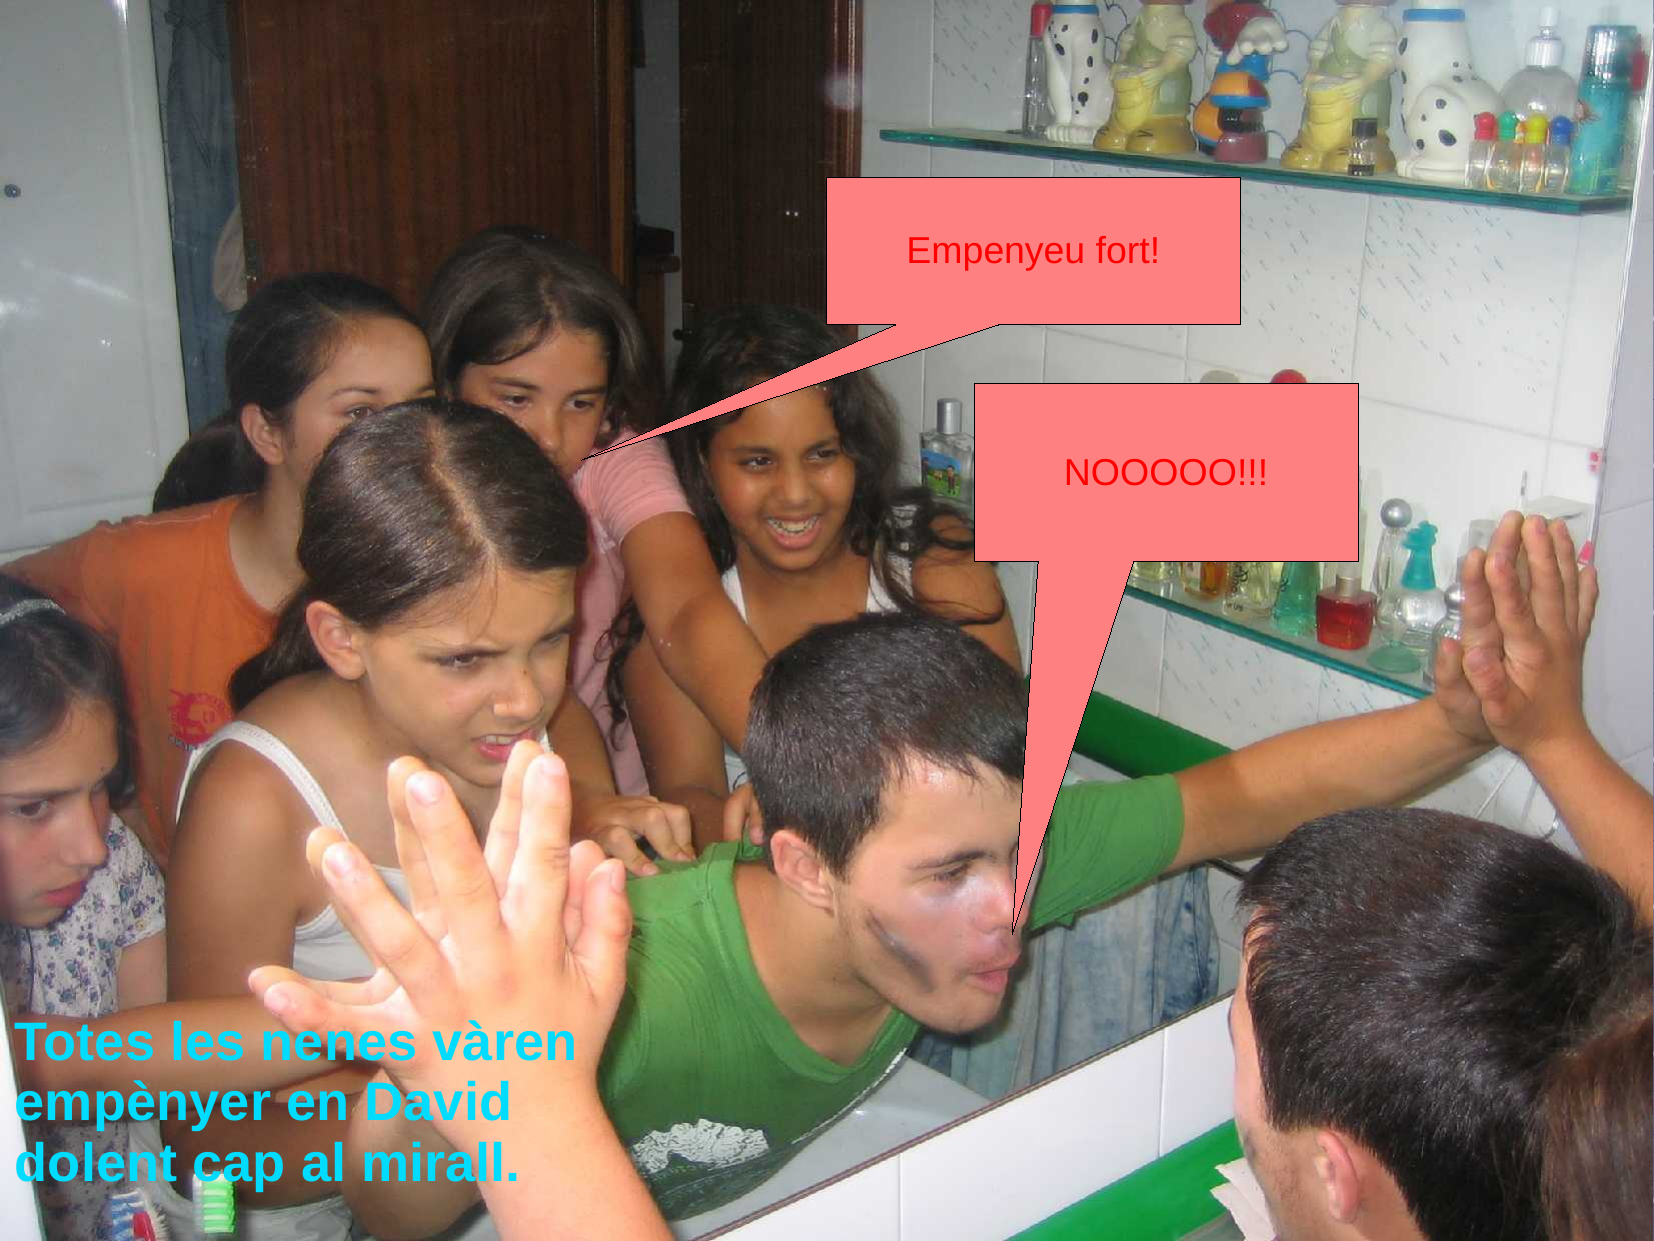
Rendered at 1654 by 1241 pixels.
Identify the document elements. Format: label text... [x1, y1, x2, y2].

picture [0, 0, 1654, 1241]
text_box NOOOOO!!! [974, 383, 1359, 935]
text_box Empenyeu fort! [581, 177, 1241, 461]
text_box Totes les nenes vàren empènyer en David dolent cap al mirall. [0, 1003, 650, 1205]
